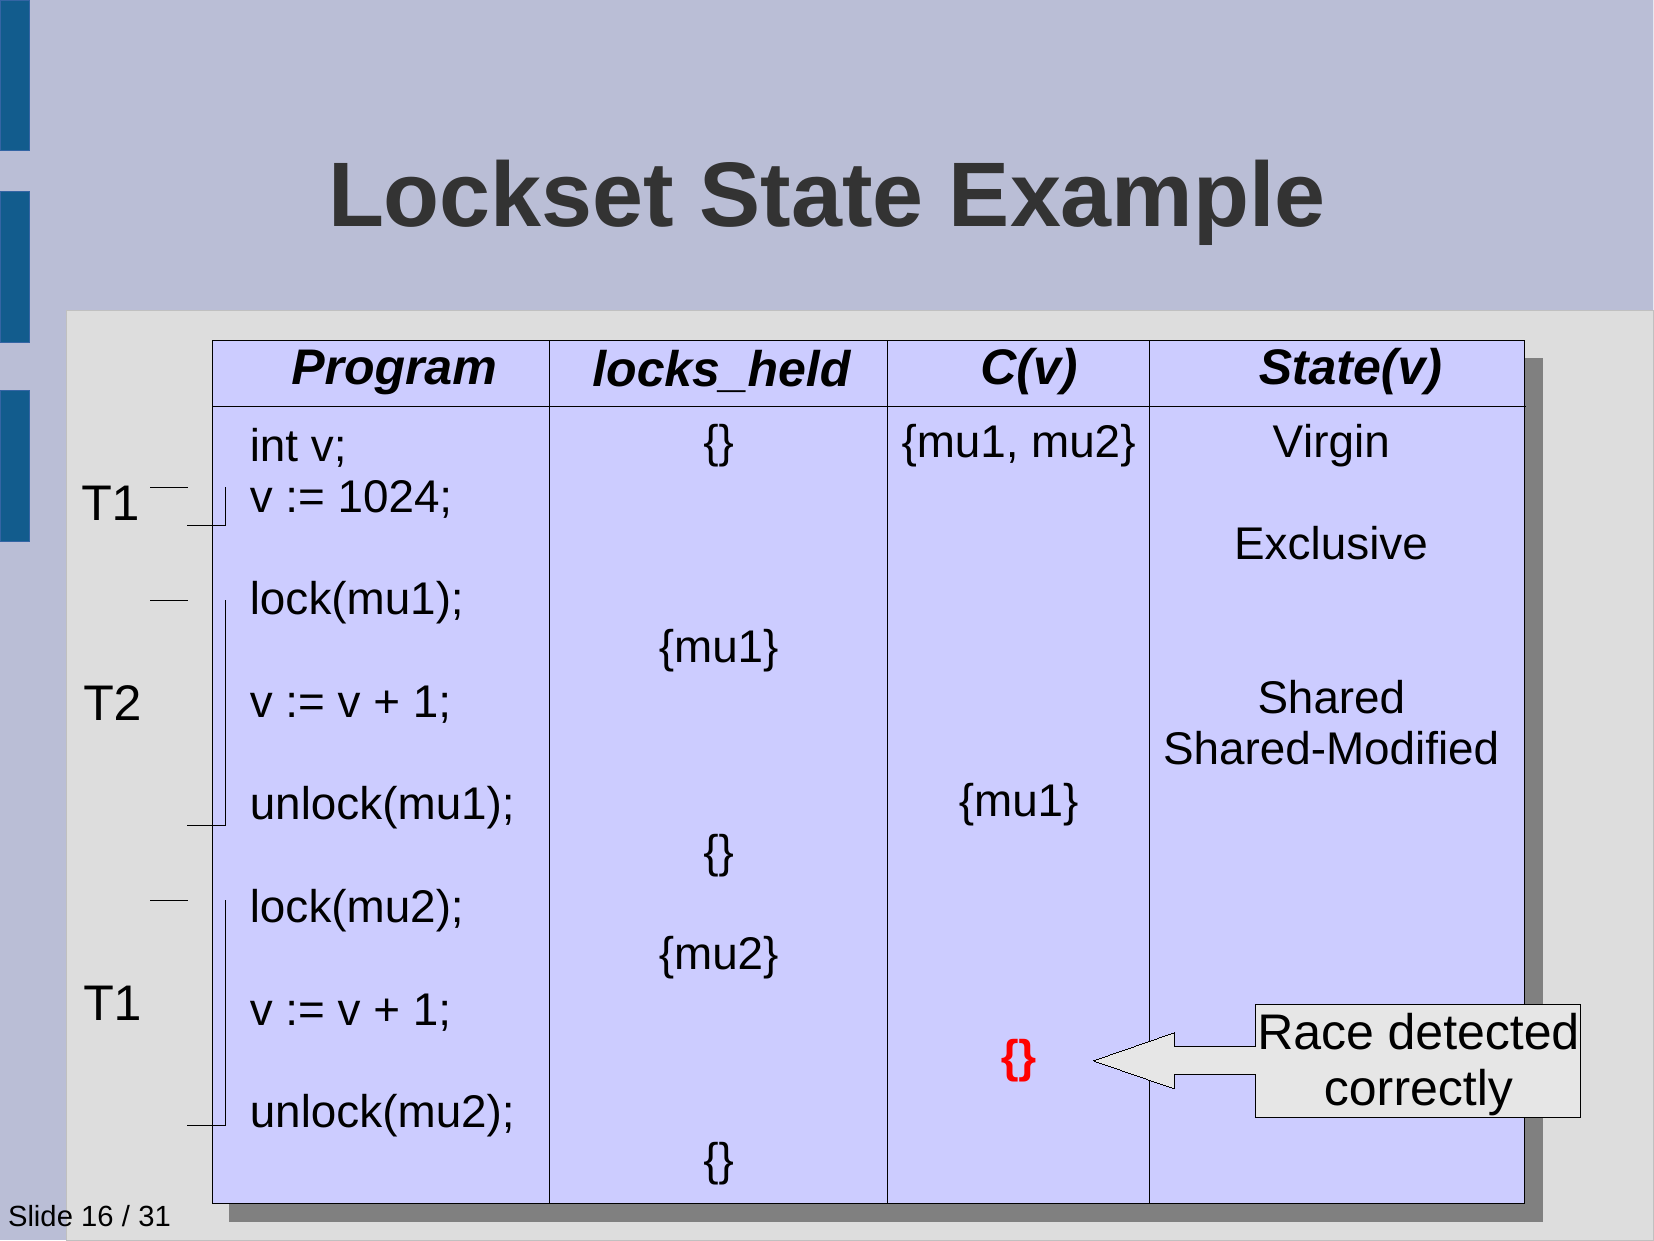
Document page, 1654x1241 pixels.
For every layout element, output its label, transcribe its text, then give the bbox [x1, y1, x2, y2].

text_box [1150, 407, 1525, 1046]
text_box [187, 340, 549, 1204]
text_box [888, 407, 1149, 1204]
text_box [1150, 340, 1525, 406]
text_box [1150, 1075, 1525, 1204]
text_box Race detected correctly [1093, 1004, 1581, 1118]
text_box [550, 340, 887, 406]
text_box [550, 407, 887, 1204]
text_box [888, 340, 1149, 406]
